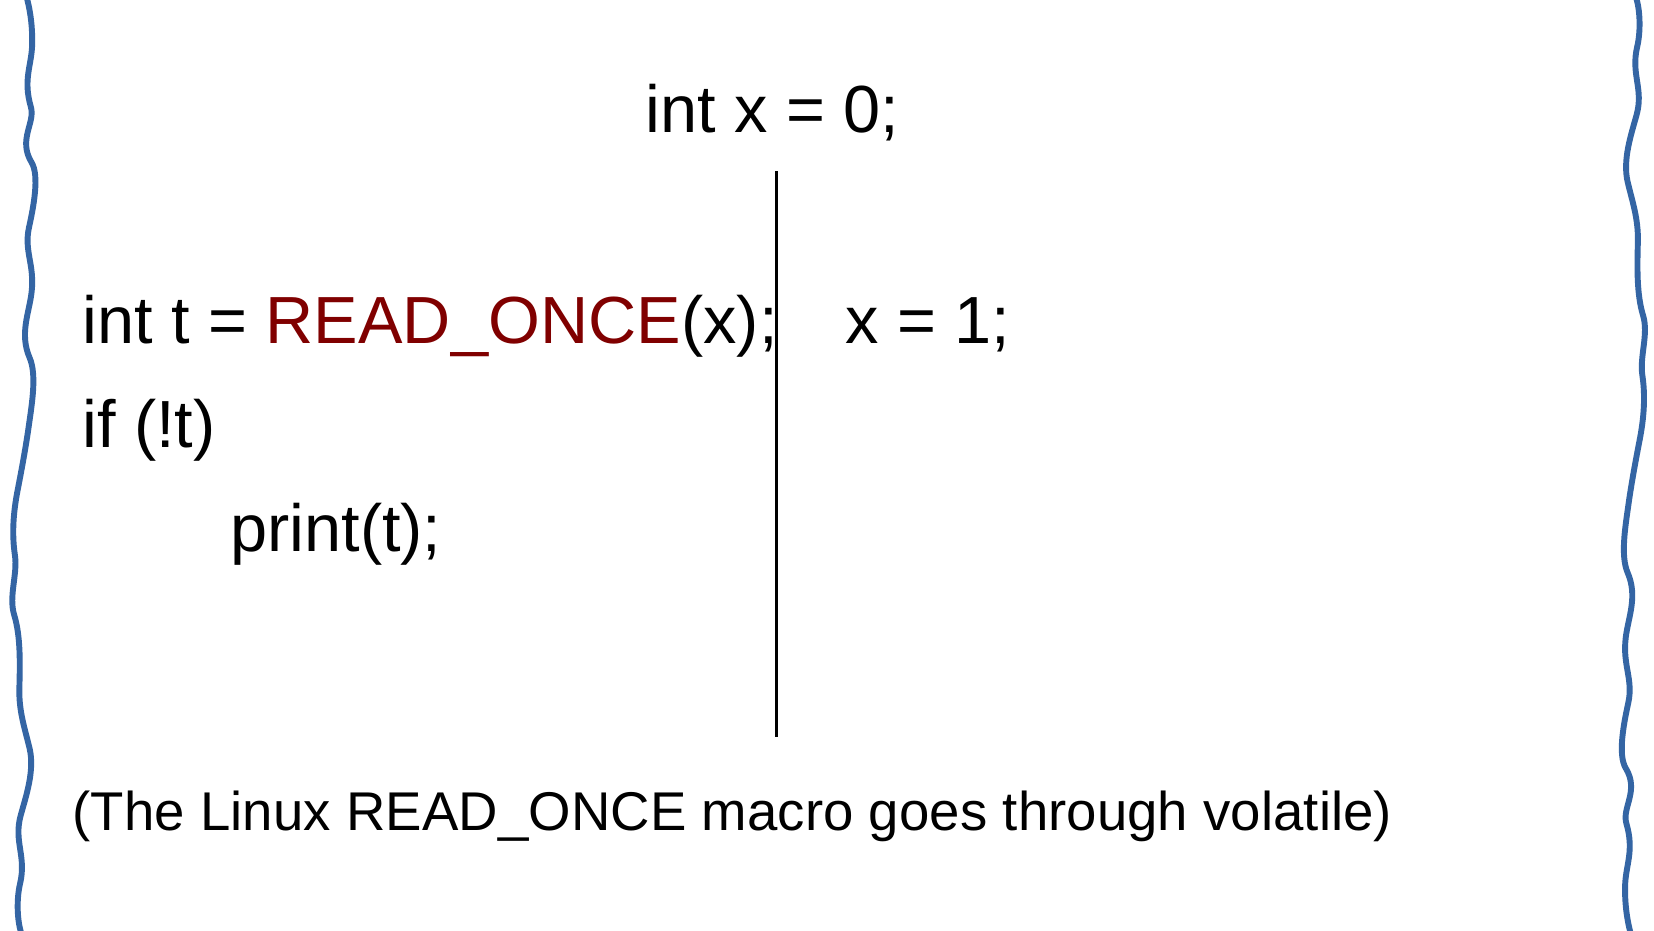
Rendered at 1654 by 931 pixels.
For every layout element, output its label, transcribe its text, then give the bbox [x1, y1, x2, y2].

list x = 1; [845, 319, 1572, 780]
list int x = 0; [645, 71, 1582, 319]
list int t = READ_ONCE(x); if (!t) print(t); [82, 74, 809, 780]
list (The Linux READ_ONCE macro goes through volatile) [72, 780, 1579, 882]
